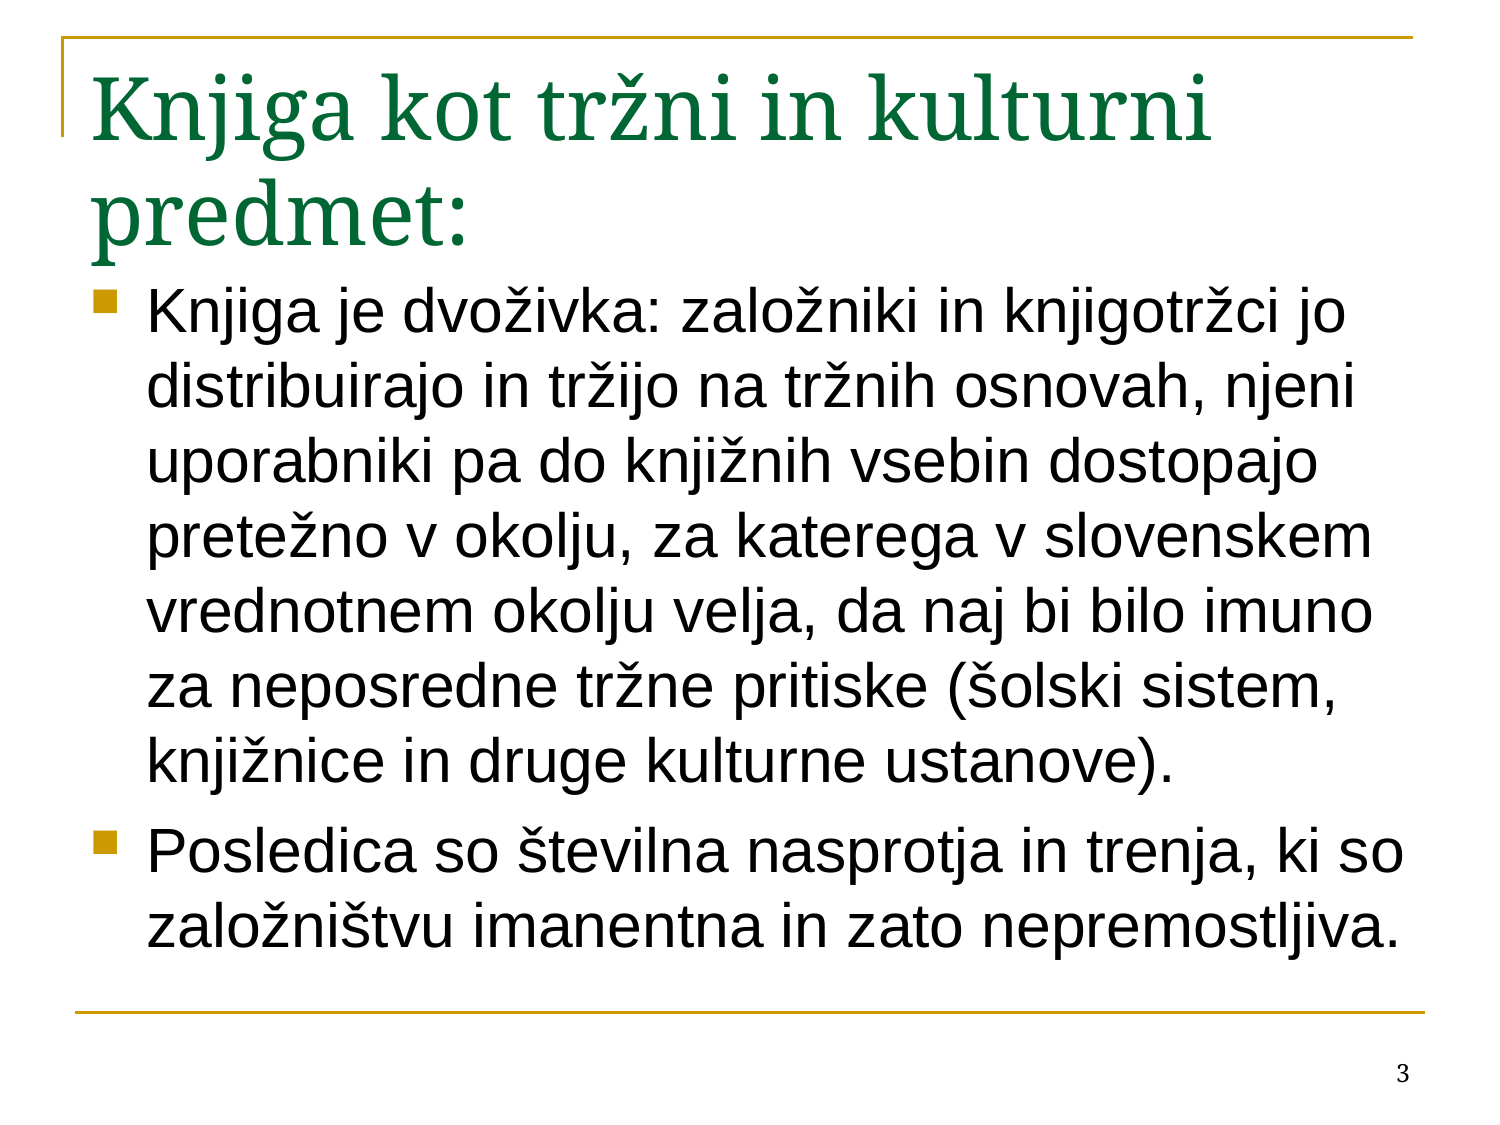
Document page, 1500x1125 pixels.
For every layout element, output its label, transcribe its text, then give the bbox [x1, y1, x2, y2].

text_box <number> [1074, 1059, 1426, 1100]
list Knjiga je dvoživka: založniki in knjigotržci jo distribuirajo in tržijo na tržnih osnovah, njeni uporabniki pa do knjižnih vsebin dostopajo pretežno v okolju, za katerega v slovenskem vrednotnem okolju velja, da naj bi bilo imuno za neposredne tržne pritiske (šolski sistem, knjižnice in druge kulturne ustanove). Posledica so številna nasprotja in trenja, ki so založništvu imanentna in zato nepremostljiva. [75, 262, 1426, 1059]
title Knjiga kot tržni in kulturni predmet: [75, 45, 1426, 233]
